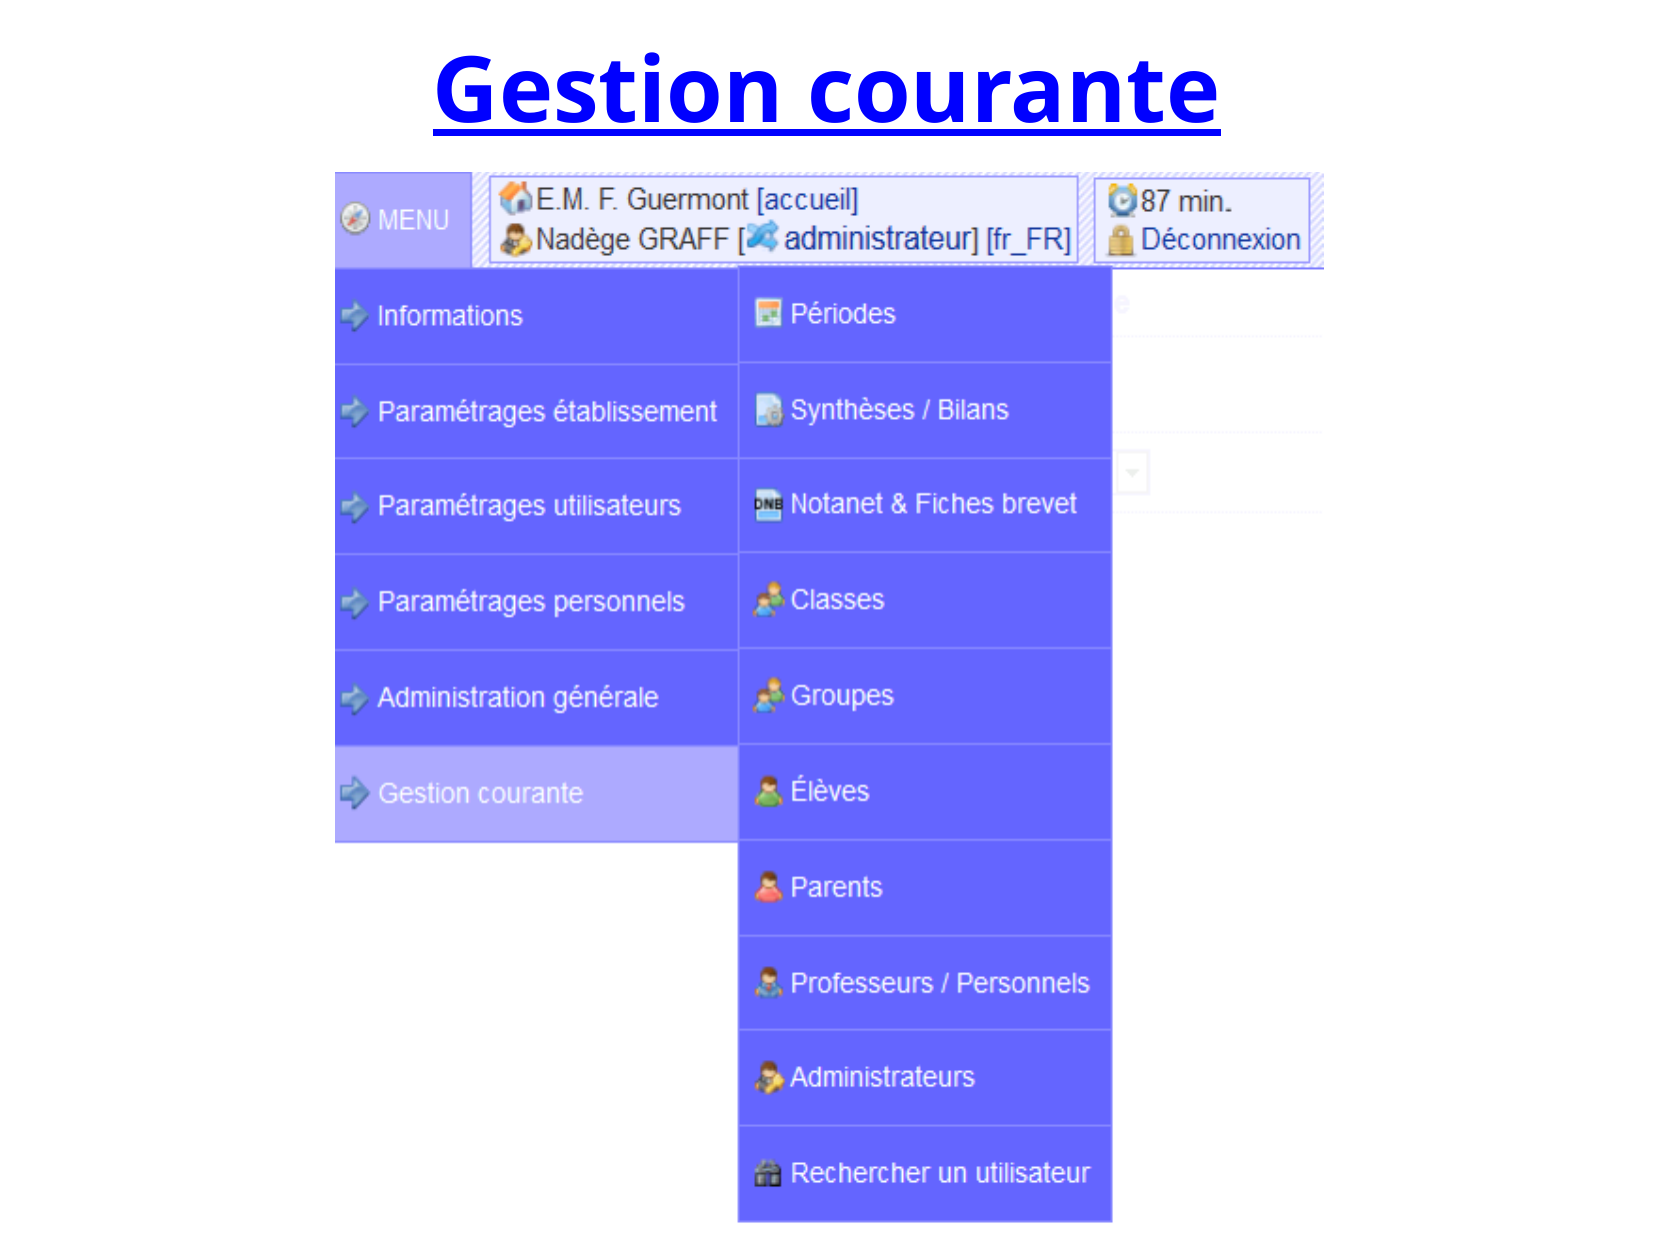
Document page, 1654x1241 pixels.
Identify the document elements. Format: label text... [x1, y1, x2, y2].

picture [335, 172, 1324, 1241]
title Gestion courante [82, 12, 1571, 161]
